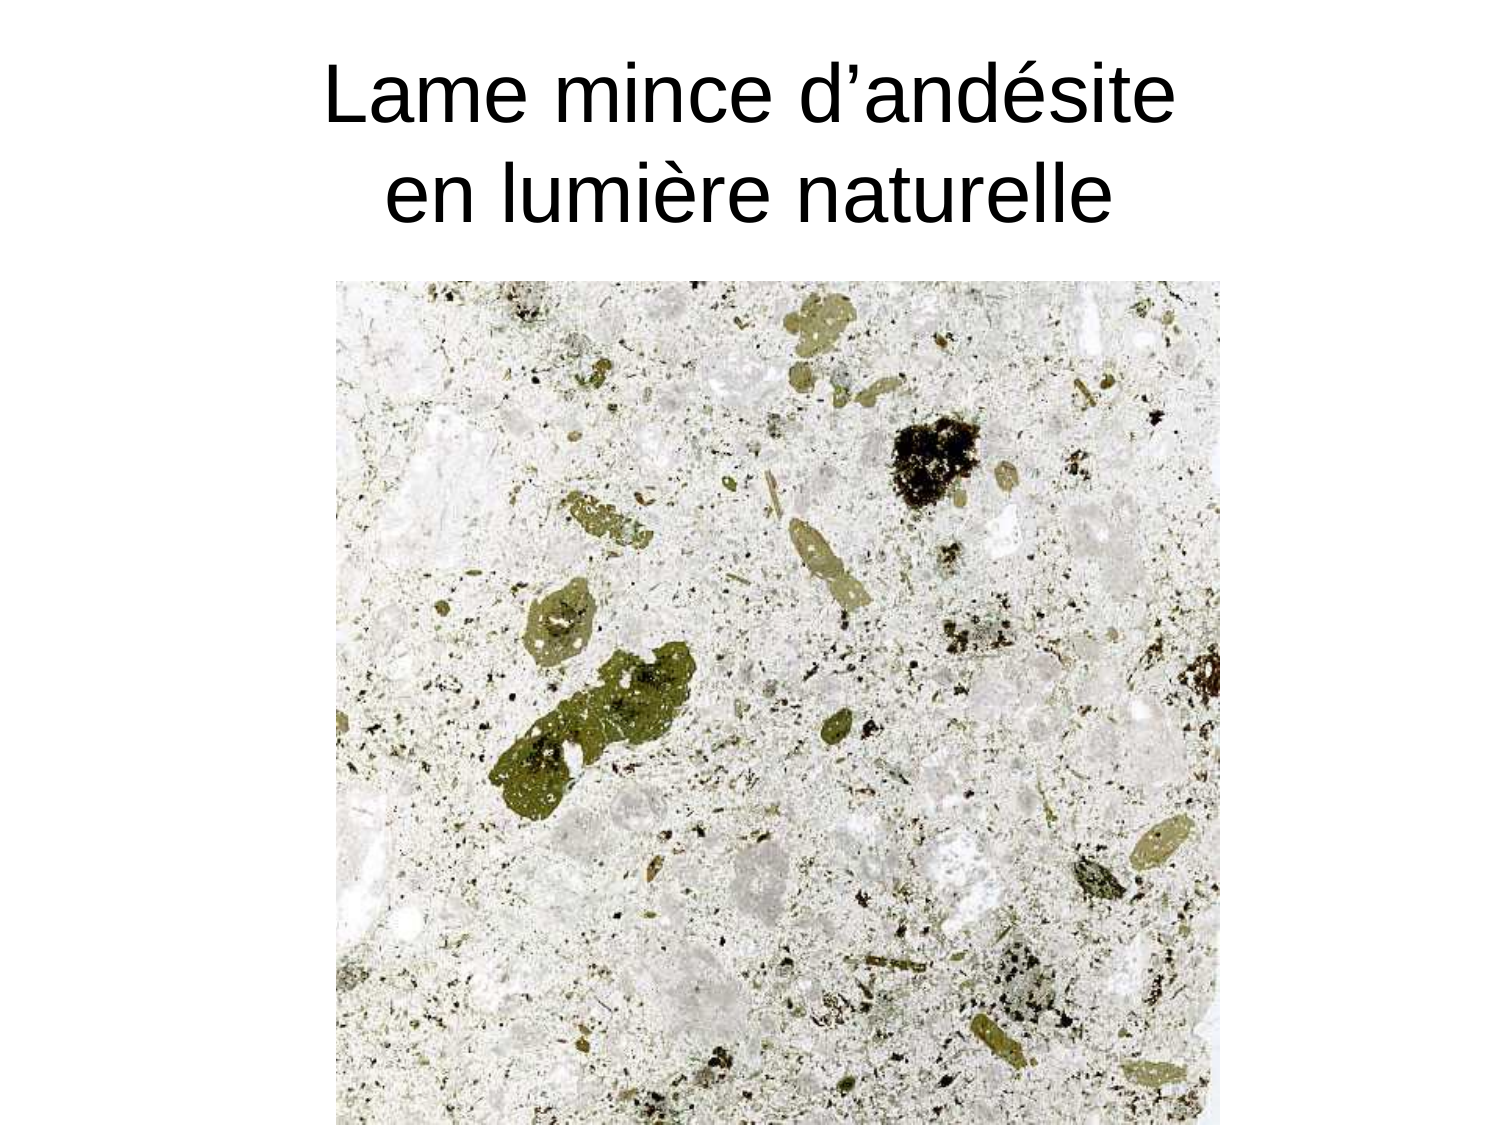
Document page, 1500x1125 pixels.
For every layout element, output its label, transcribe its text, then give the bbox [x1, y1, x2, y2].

picture [336, 281, 1220, 1125]
title Lame mince d’andésite en lumière naturelle [75, 31, 1426, 247]
